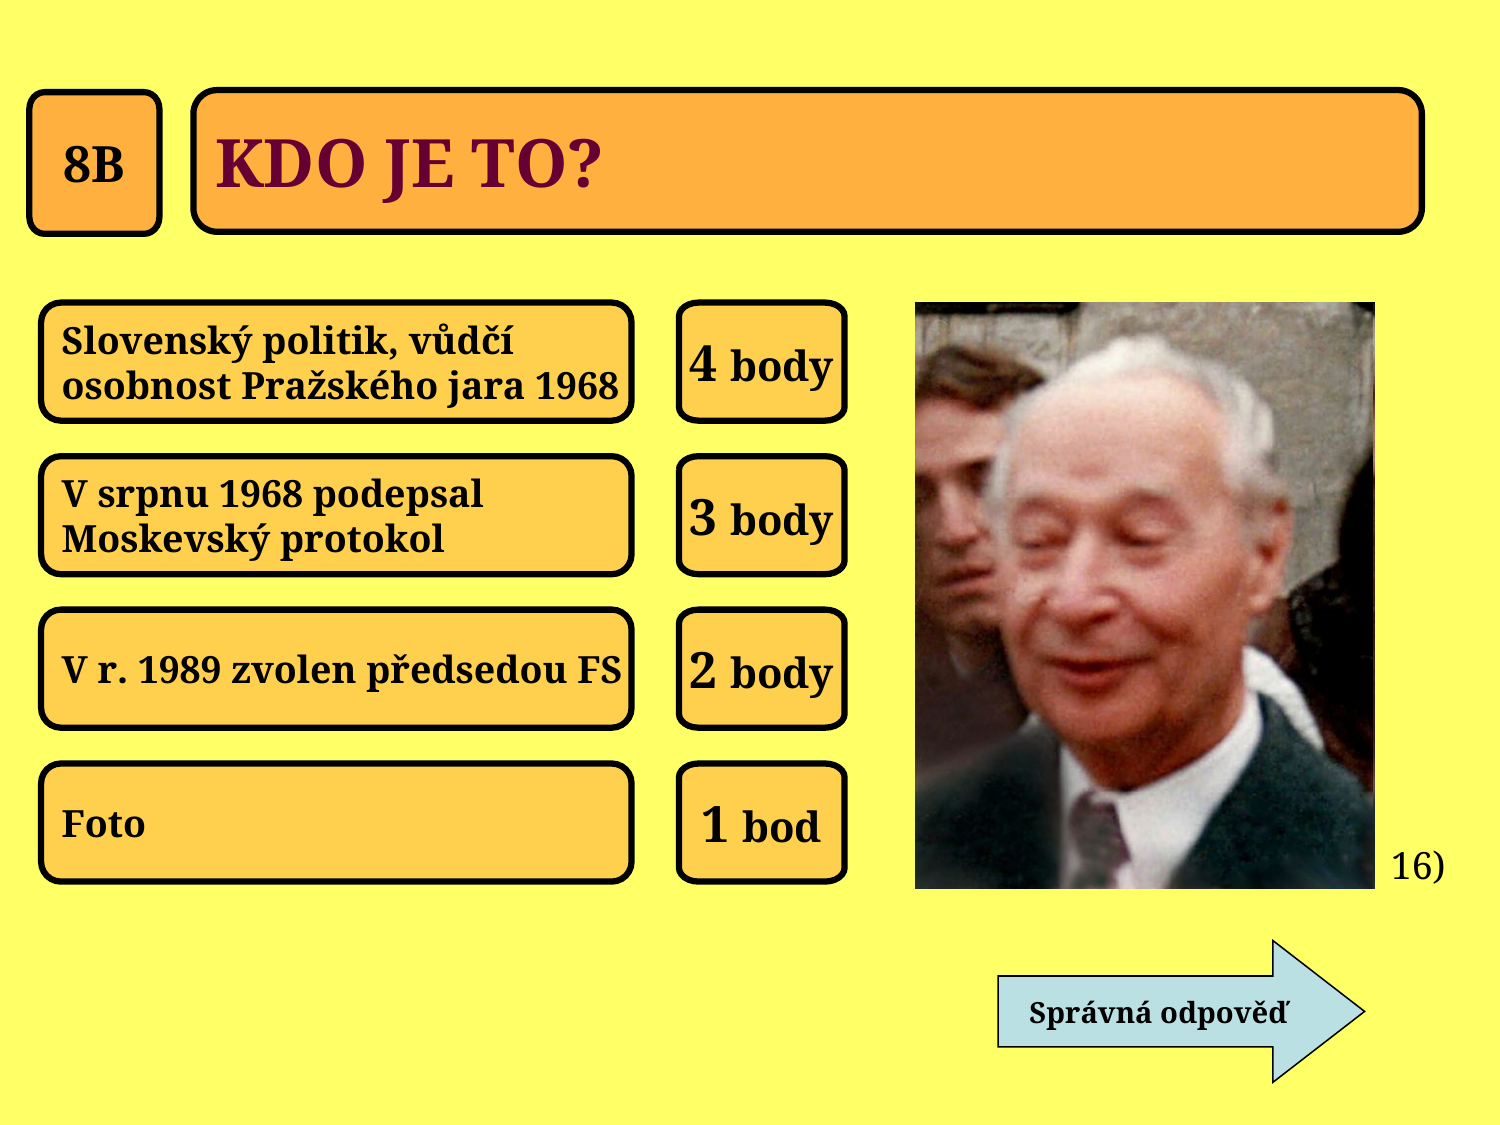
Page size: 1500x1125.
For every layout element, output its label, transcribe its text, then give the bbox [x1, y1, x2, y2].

text_box Správná odpověď [998, 940, 1365, 1083]
text_box V srpnu 1968 podepsal Moskevský protokol [41, 456, 632, 575]
text_box 4 body [191, 87, 1425, 234]
text_box 3 body [678, 456, 845, 575]
text_box 4 body [27, 89, 162, 236]
text_box 4 body [38, 761, 634, 884]
text_box 2 body [678, 609, 845, 728]
text_box V r. 1989 zvolen předsedou FS [41, 609, 632, 728]
text_box 8B [29, 92, 160, 234]
text_box 4 body [678, 302, 845, 421]
picture [915, 302, 1375, 889]
text_box Foto [41, 763, 632, 882]
text_box Slovenský politik, vůdčí osobnost Pražského jara 1968 [41, 302, 632, 421]
text_box 16) [1375, 834, 1500, 895]
text_box 1 bod [678, 763, 845, 882]
text_box 4 body [38, 300, 634, 423]
text_box 4 body [38, 454, 634, 577]
text_box 4 body [38, 607, 634, 730]
text_box KDO JE TO? [193, 90, 1422, 232]
